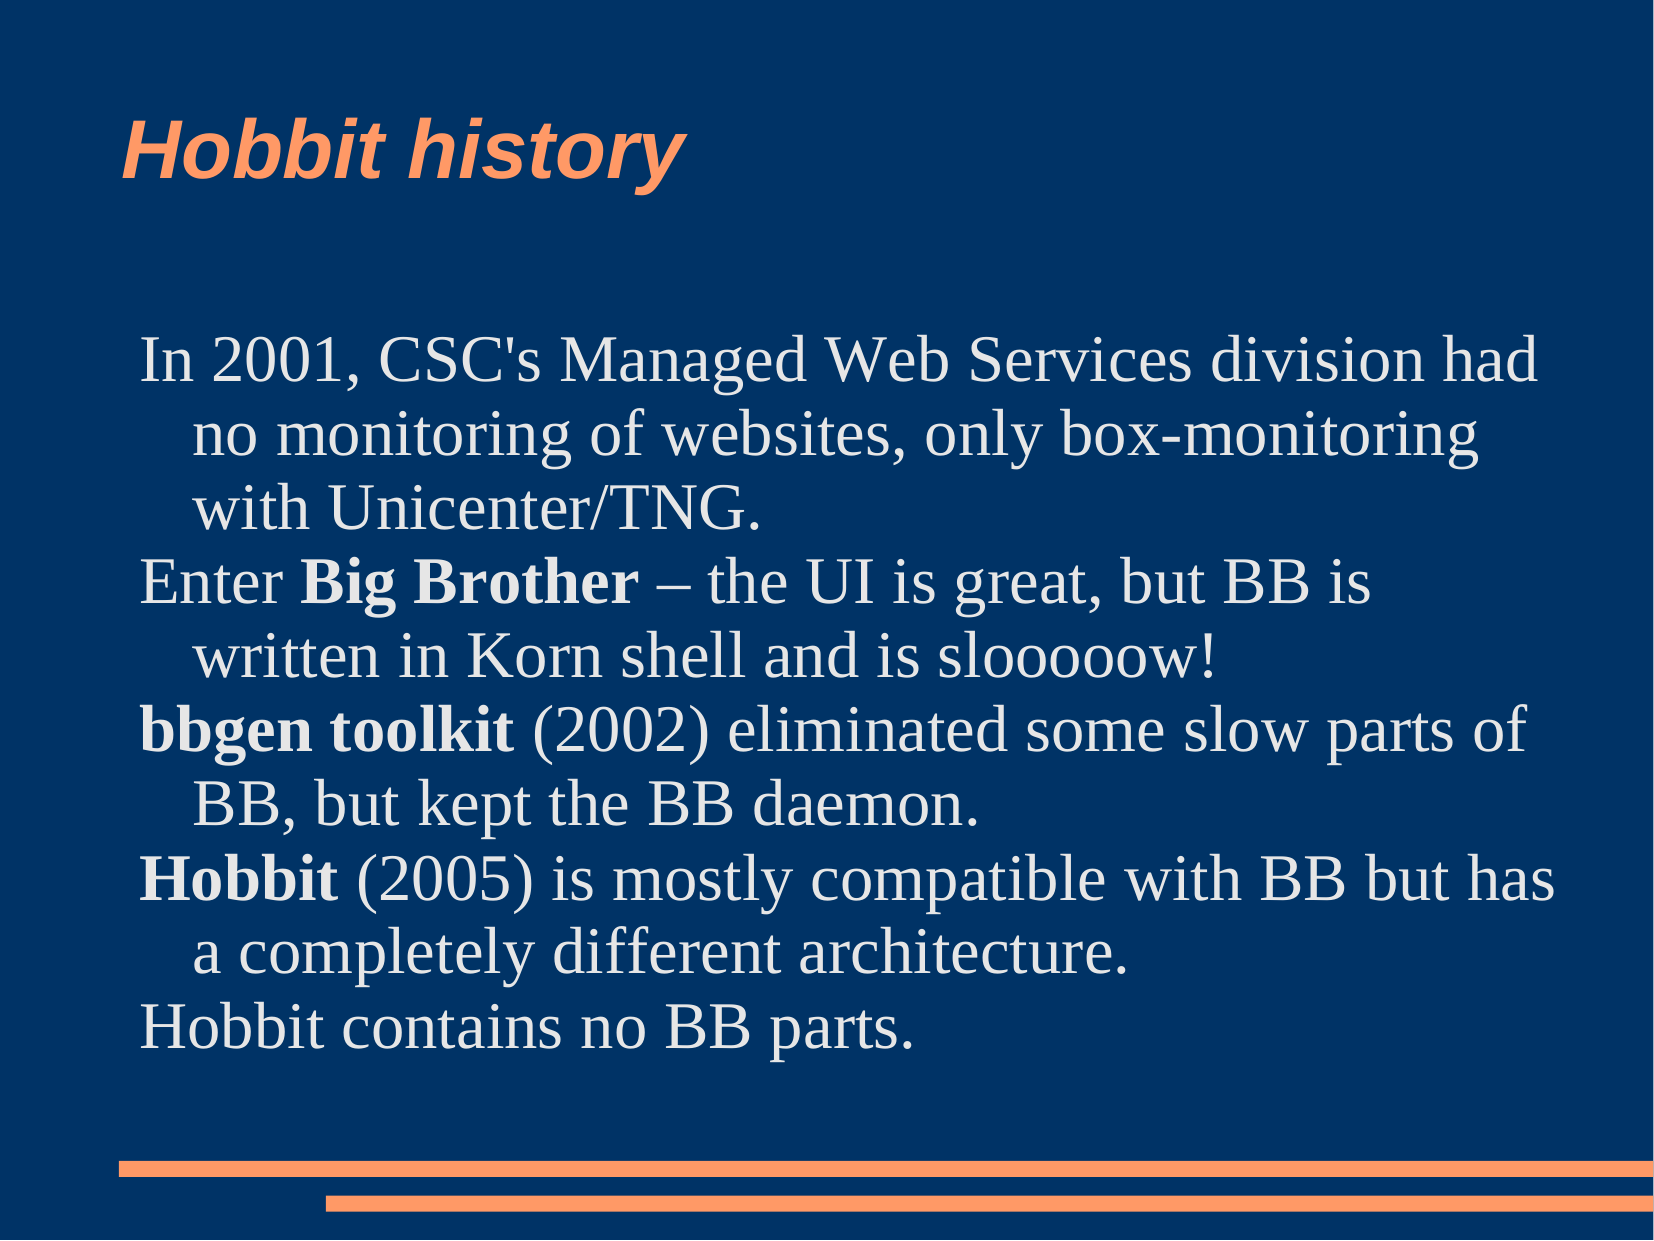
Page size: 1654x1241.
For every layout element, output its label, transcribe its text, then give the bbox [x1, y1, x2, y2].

list In 2001, CSC's Managed Web Services division had no monitoring of websites, only box-monitoring with Unicenter/TNG. Enter Big Brother – the UI is great, but BB is written in Korn shell and is slooooow! bbgen toolkit (2002) eliminated some slow parts of BB, but kept the BB daemon. Hobbit (2005) is mostly compatible with BB but has a completely different architecture. Hobbit contains no BB parts. [121, 322, 1561, 1133]
title Hobbit history [121, 46, 1534, 254]
